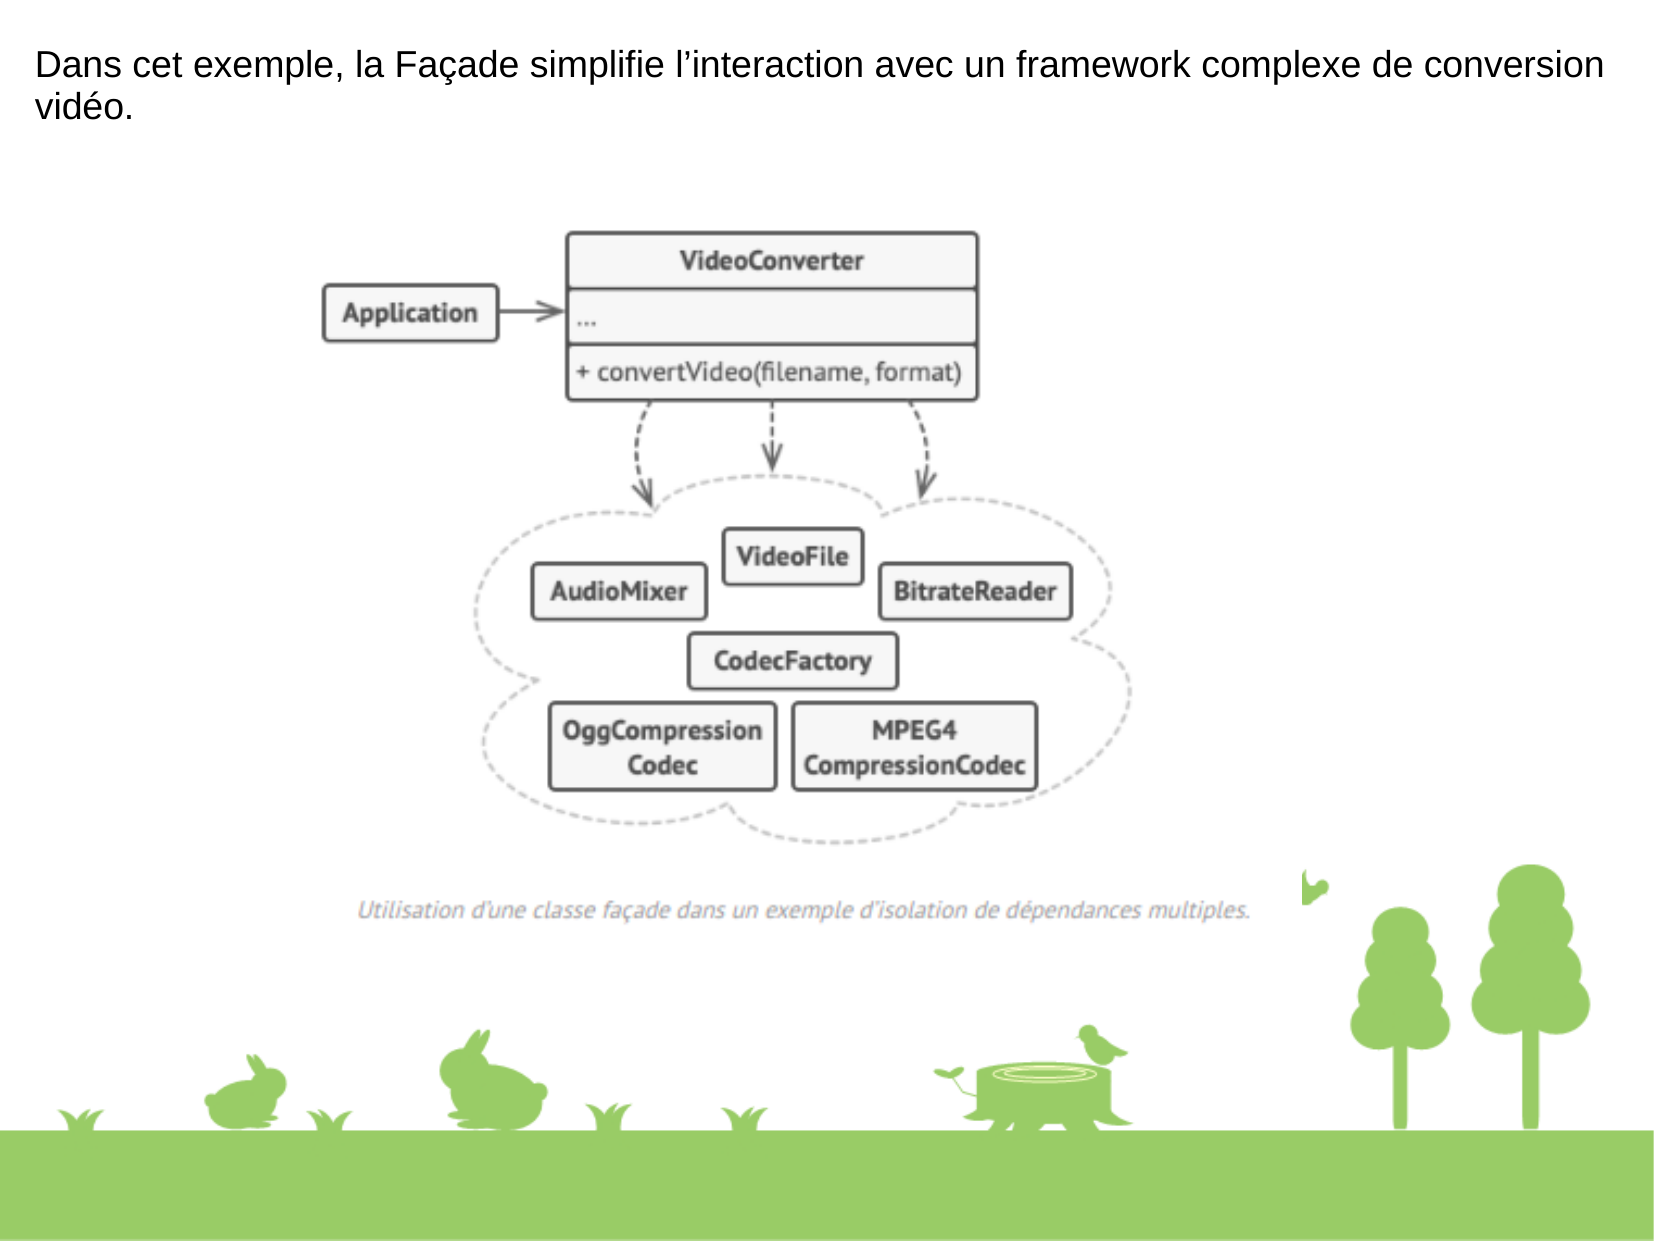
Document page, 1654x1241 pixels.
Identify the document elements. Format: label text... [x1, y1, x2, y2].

text_box Dans cet exemple, la Façade simplifie l’interaction avec un framework complexe de conversion vidéo. [20, 36, 1621, 136]
picture [0, 0, 1654, 1241]
